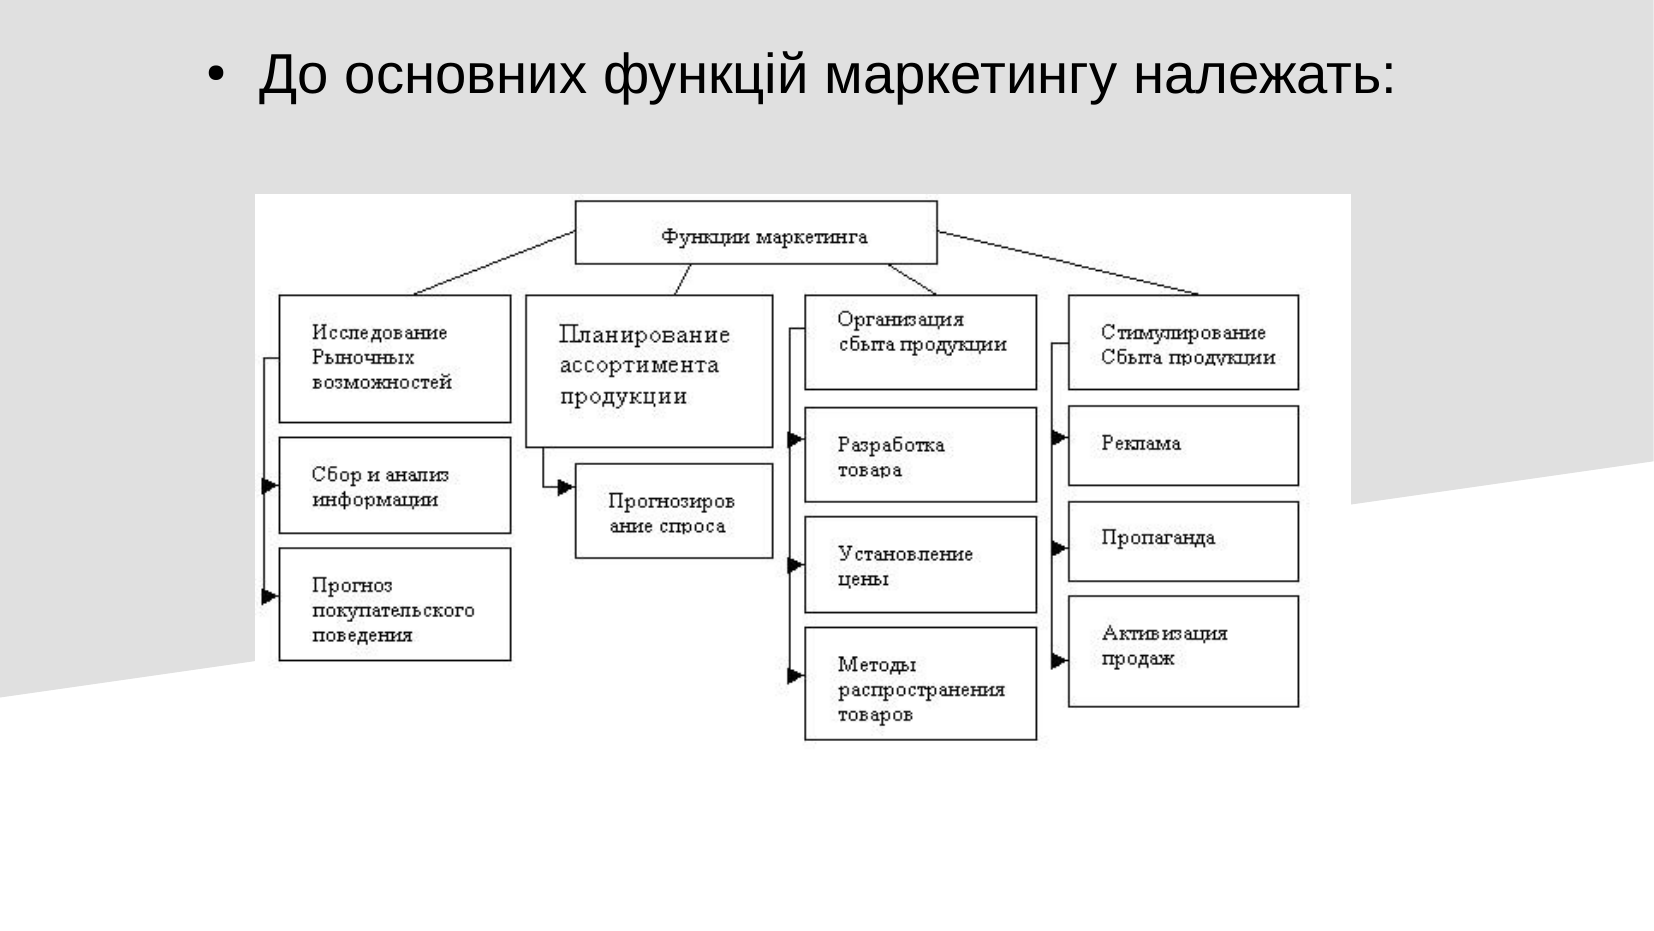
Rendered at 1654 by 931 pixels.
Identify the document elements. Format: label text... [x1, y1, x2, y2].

picture [255, 194, 1351, 856]
list До основних функцій маркетингу належать: [71, 42, 1516, 616]
